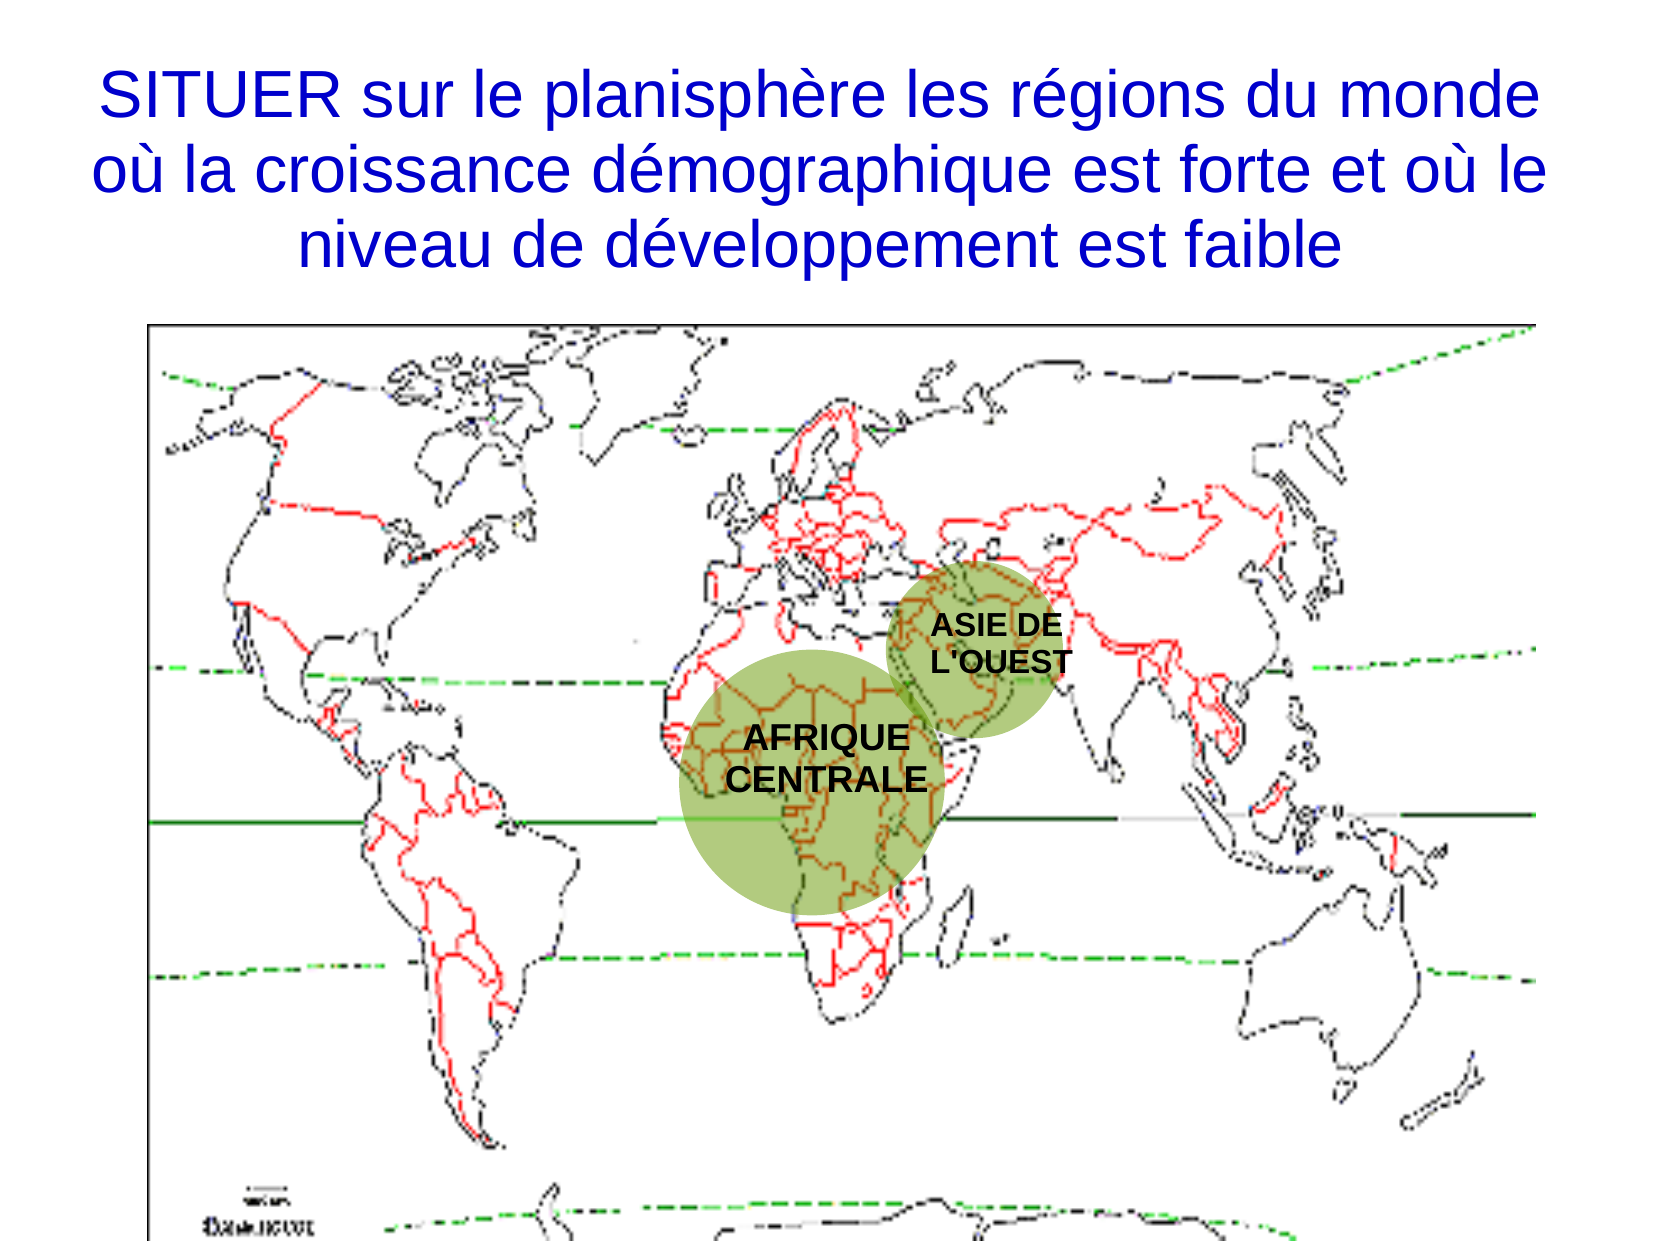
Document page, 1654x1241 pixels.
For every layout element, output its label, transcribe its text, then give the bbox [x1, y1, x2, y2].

text_box AFRIQUE CENTRALE [708, 708, 945, 854]
text_box ASIE DE L'OUEST [915, 598, 1123, 691]
picture [147, 384, 1536, 1241]
text_box [679, 561, 1053, 916]
title SITUER sur le planisphère les régions du monde où la croissance démographique est forte et où le niveau de développement est faible [76, 56, 1565, 384]
